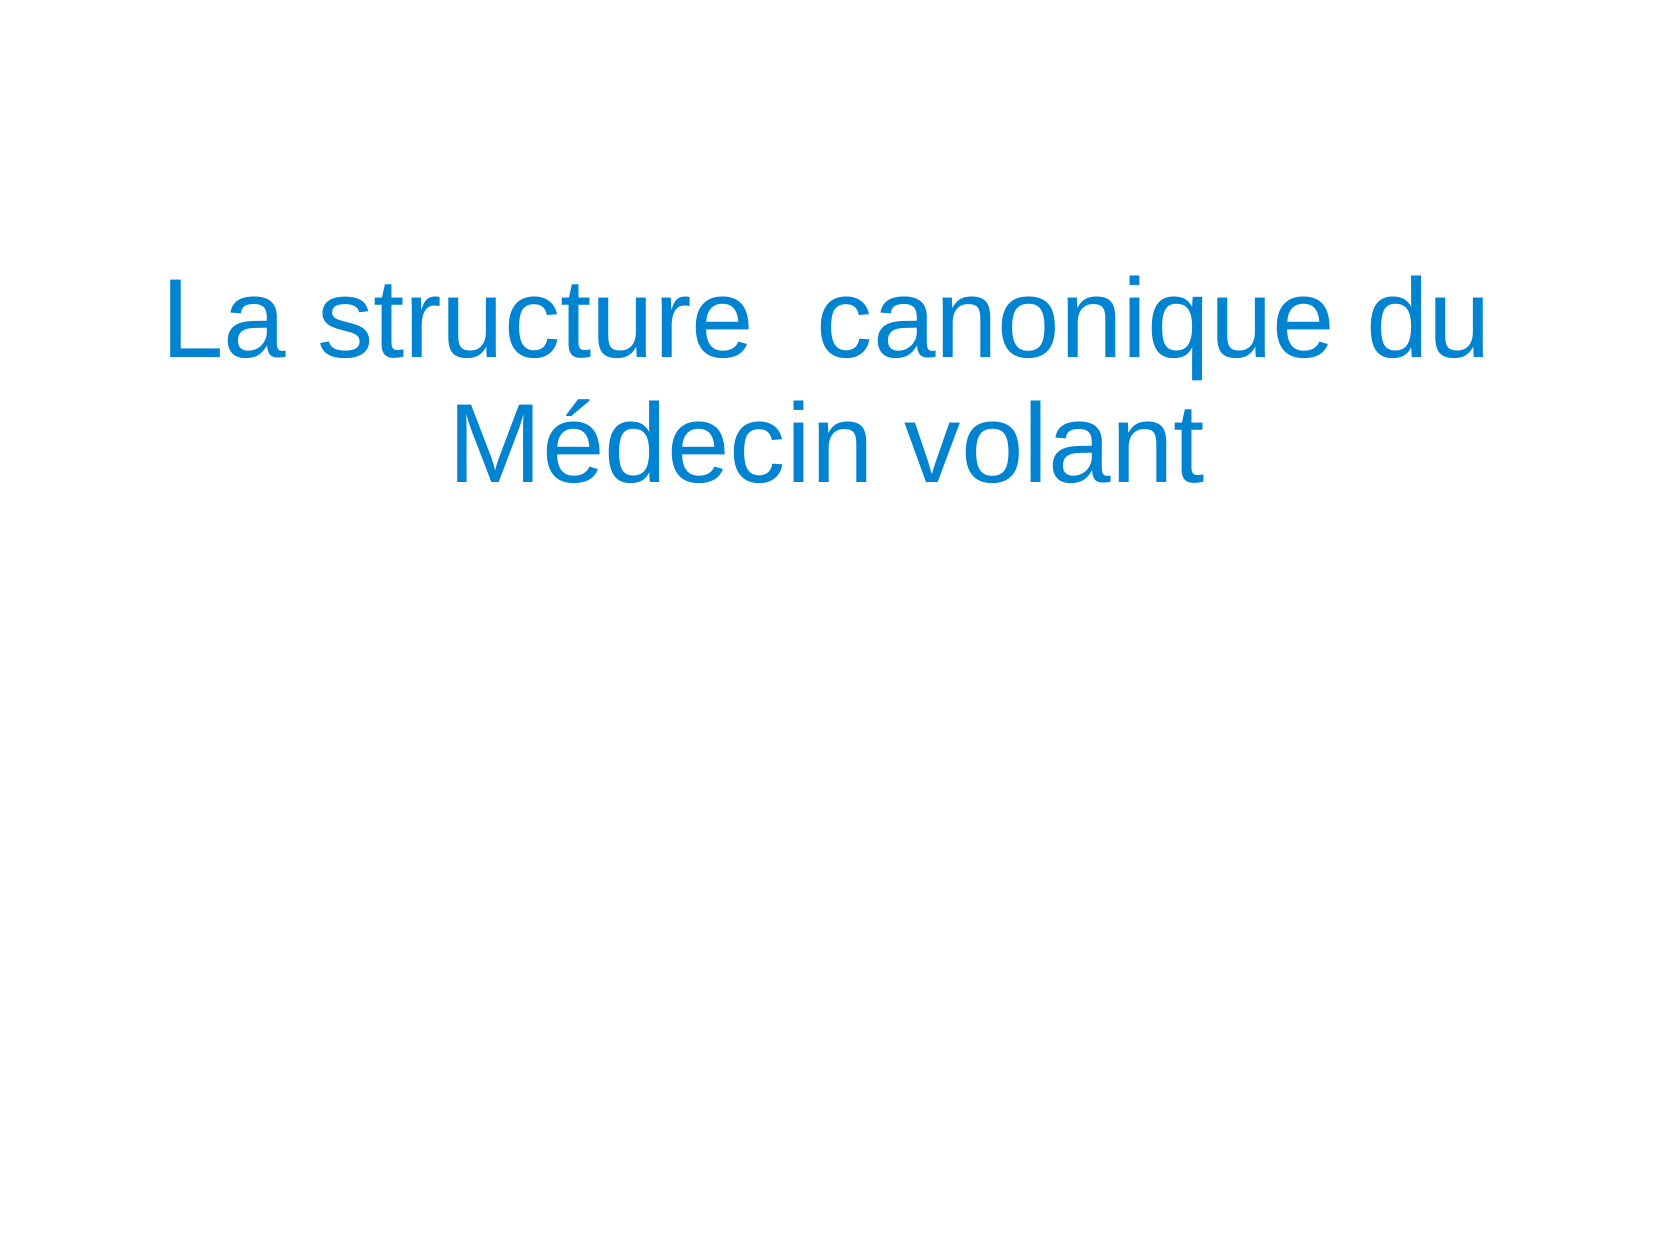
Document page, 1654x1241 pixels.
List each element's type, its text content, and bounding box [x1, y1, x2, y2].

title La structure canonique du Médecin volant [82, 224, 1571, 538]
